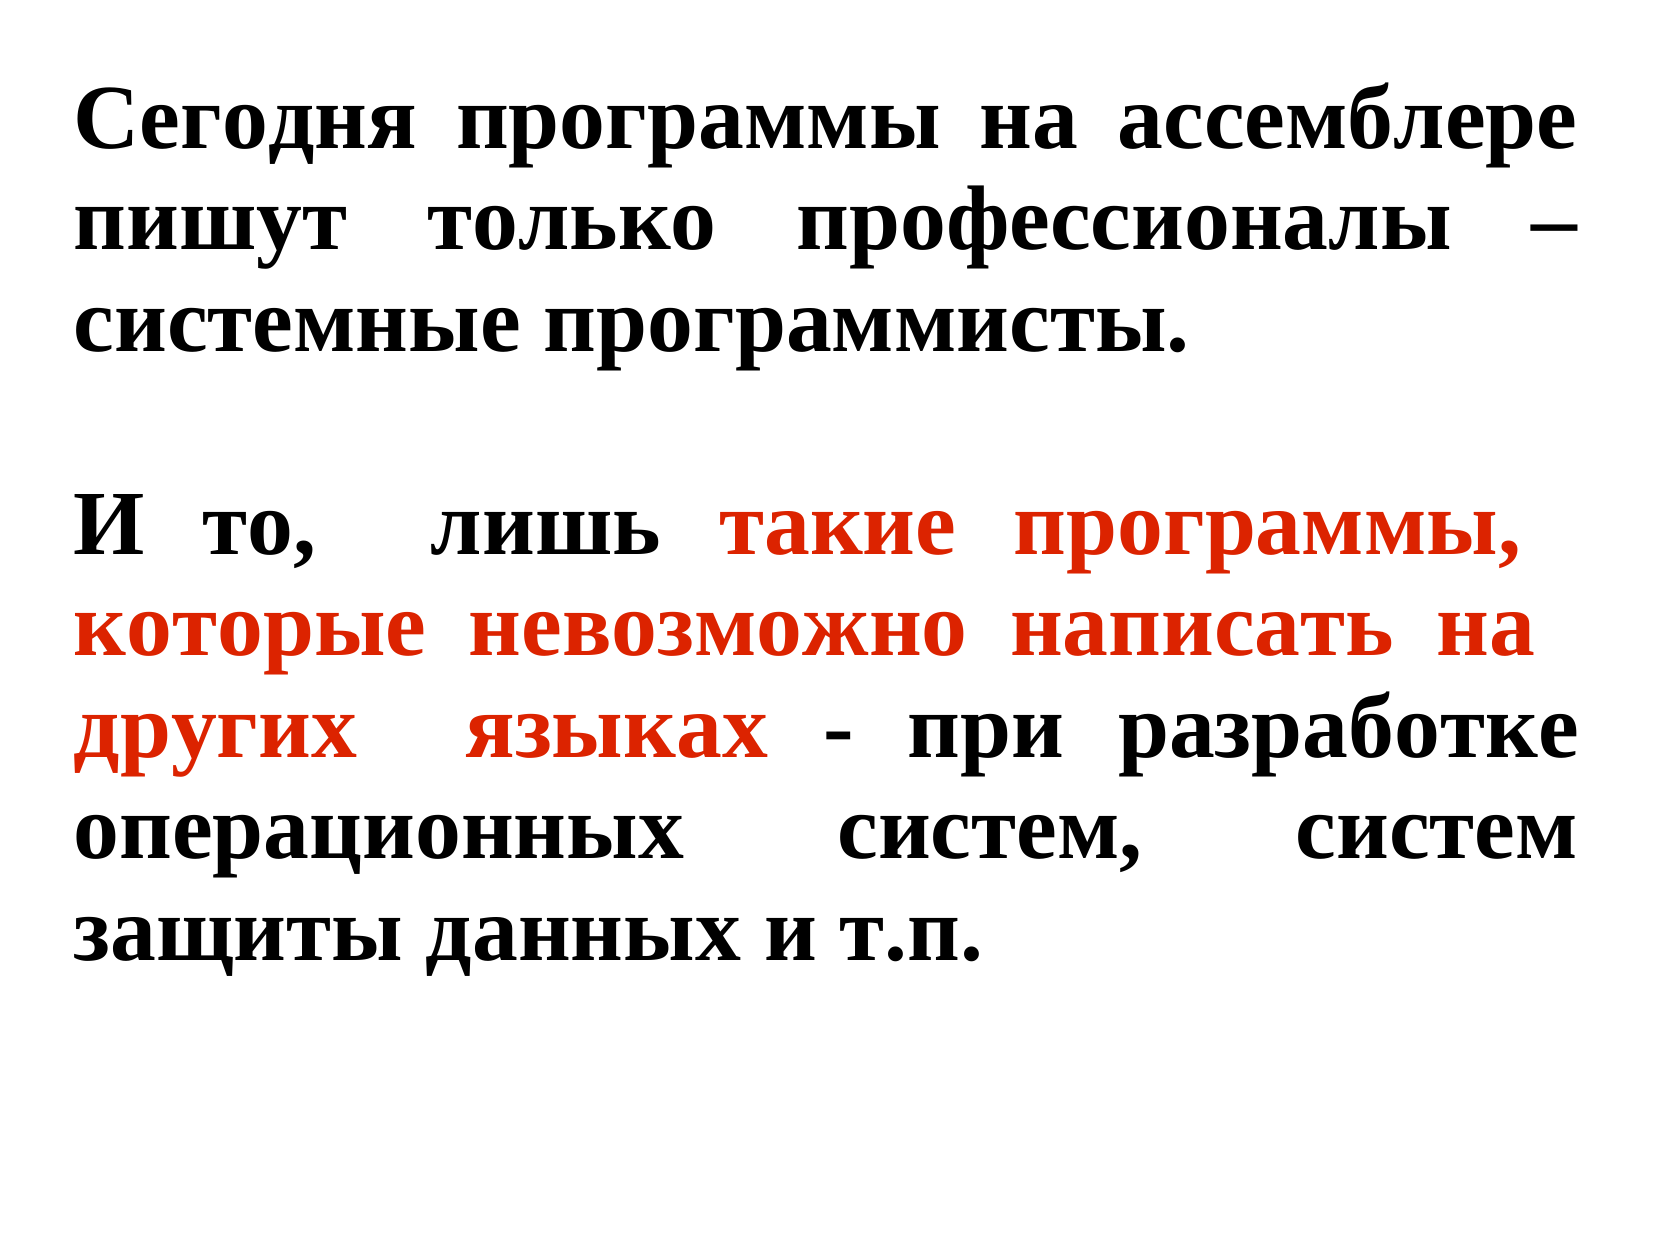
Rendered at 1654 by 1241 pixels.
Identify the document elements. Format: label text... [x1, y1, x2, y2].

text_box Сегодня программы на ассемблере пишут только профессионалы – системные программисты. И то, лишь такие программы, которые невозможно написать на других языках - при разработке операционных систем, систем защиты данных и т.п. [59, 59, 1595, 988]
